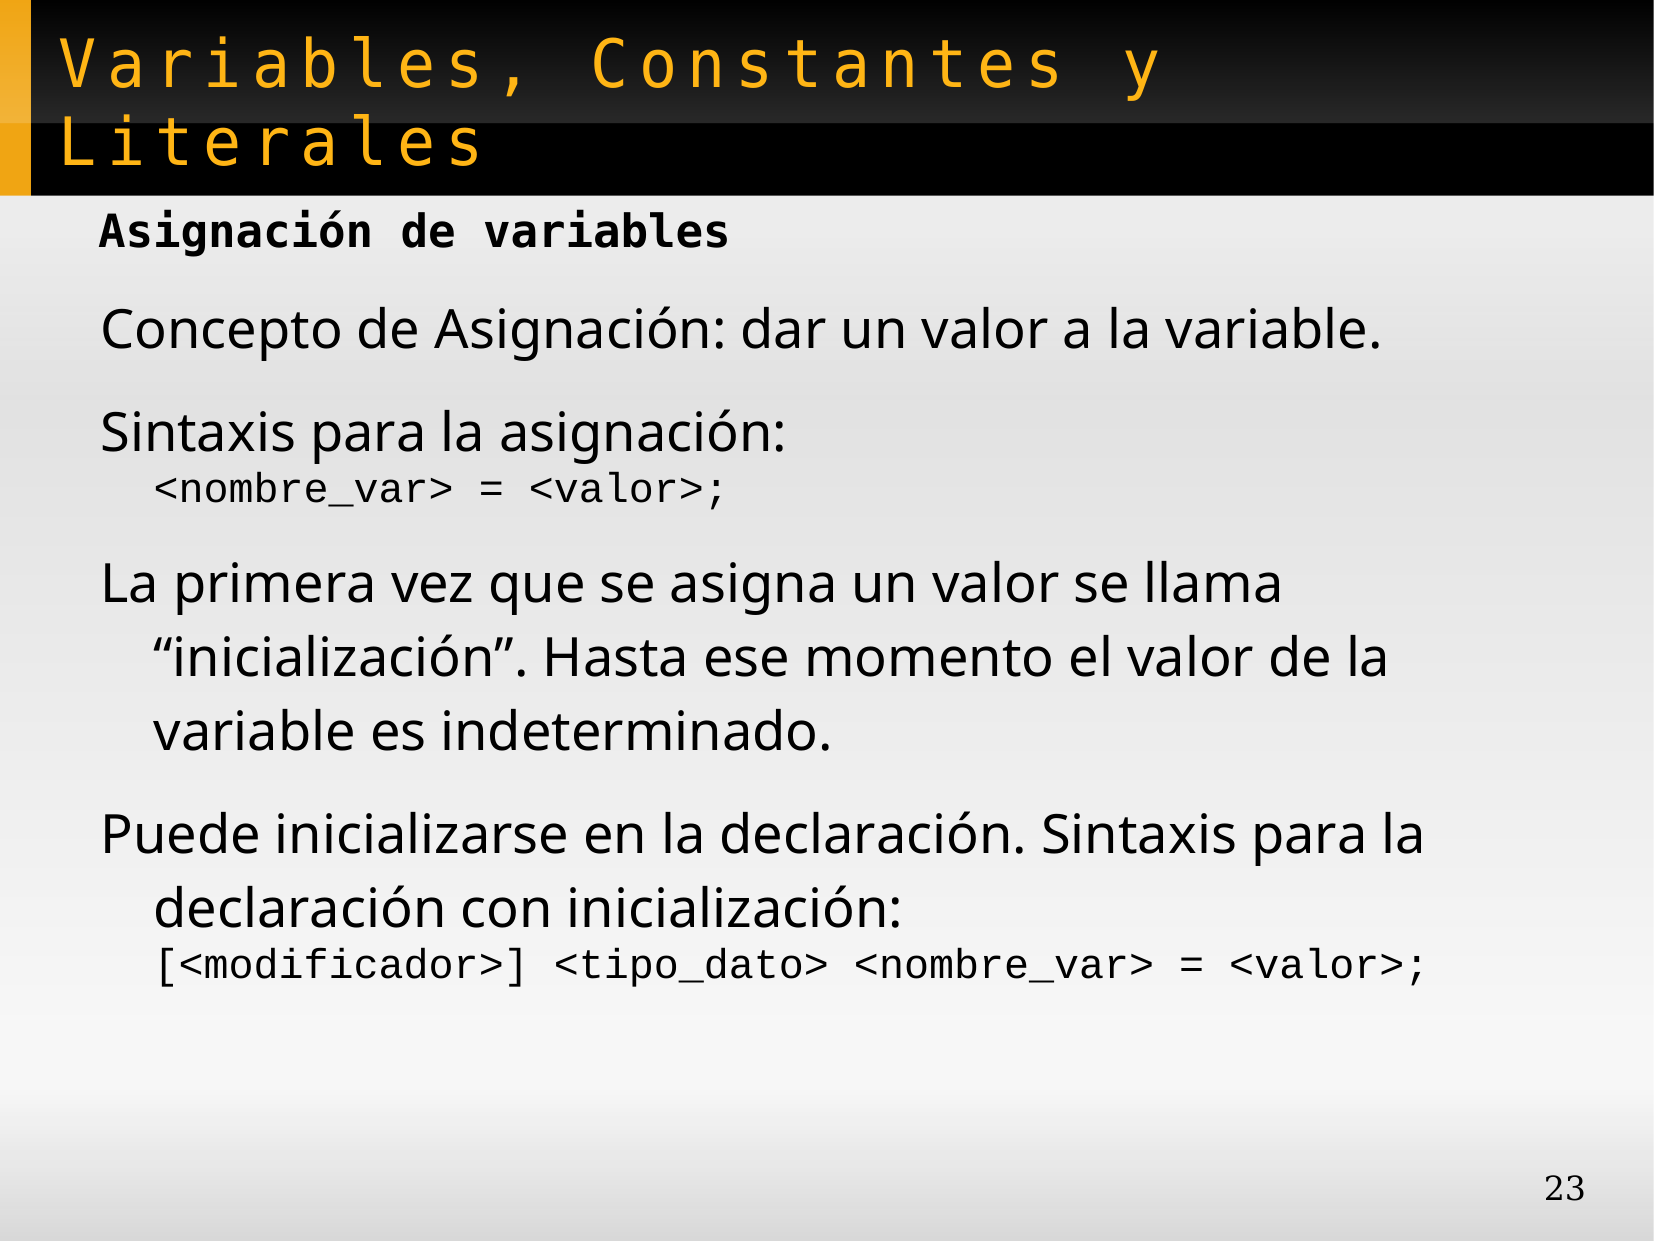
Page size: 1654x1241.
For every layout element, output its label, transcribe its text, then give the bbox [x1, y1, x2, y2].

text_box Asignación de variables [83, 197, 746, 266]
list Concepto de Asignación: dar un valor a la variable. Sintaxis para la asignación: <nombre_var> = <valor>; La primera vez que se asigna un valor se llama “inicialización”. Hasta ese momento el valor de la variable es indeterminado. Puede inicializarse en la declaración. Sintaxis para la declaración con inicialización: [<modificador>] <tipo_dato> <nombre_var> = <valor>; [82, 290, 1571, 1109]
title Variables, Constantes y Literales [59, 25, 1595, 182]
picture [0, 0, 1654, 1241]
